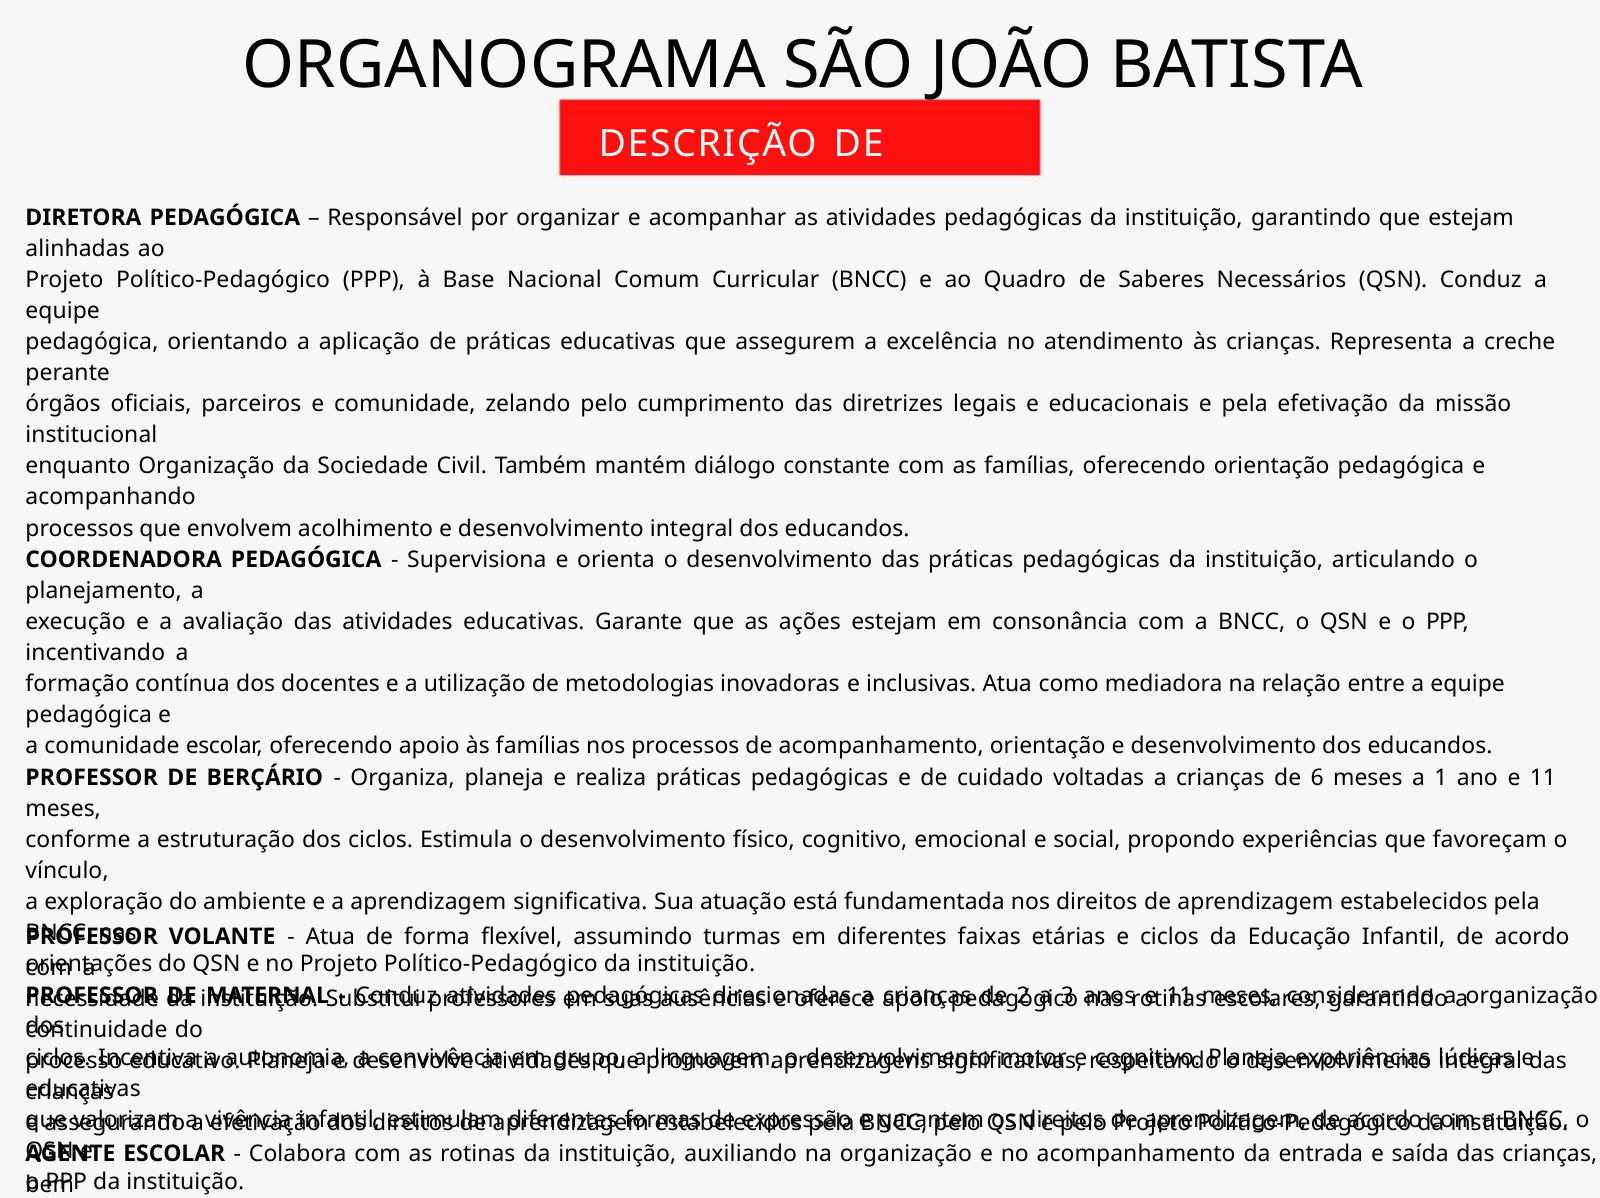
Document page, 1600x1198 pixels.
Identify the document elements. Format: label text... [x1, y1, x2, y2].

text_box DIRETORA PEDAGÓGICA – Responsável por organizar e acompanhar as atividades pedagógicas da instituição, garantindo que estejam alinhadas ao Projeto Político-Pedagógico (PPP), à Base Nacional Comum Curricular (BNCC) e ao Quadro de Saberes Necessários (QSN). Conduz a equipe pedagógica, orientando a aplicação de práticas educativas que assegurem a excelência no atendimento às crianças. Representa a creche perante órgãos oficiais, parceiros e comunidade, zelando pelo cumprimento das diretrizes legais e educacionais e pela efetivação da missão institucional enquanto Organização da Sociedade Civil. Também mantém diálogo constante com as famílias, oferecendo orientação pedagógica e acompanhando processos que envolvem acolhimento e desenvolvimento integral dos educandos. COORDENADORA PEDAGÓGICA - Supervisiona e orienta o desenvolvimento das práticas pedagógicas da instituição, articulando o planejamento, a execução e a avaliação das atividades educativas. Garante que as ações estejam em consonância com a BNCC, o QSN e o PPP, incentivando a formação contínua dos docentes e a utilização de metodologias inovadoras e inclusivas. Atua como mediadora na relação entre a equipe pedagógica e a comunidade escolar, oferecendo apoio às famílias nos processos de acompanhamento, orientação e desenvolvimento dos educandos. PROFESSOR DE BERÇÁRIO - Organiza, planeja e realiza práticas pedagógicas e de cuidado voltadas a crianças de 6 meses a 1 ano e 11 meses, conforme a estruturação dos ciclos. Estimula o desenvolvimento físico, cognitivo, emocional e social, propondo experiências que favoreçam o vínculo, a exploração do ambiente e a aprendizagem significativa. Sua atuação está fundamentada nos direitos de aprendizagem estabelecidos pela BNCC, nas orientações do QSN e no Projeto Político-Pedagógico da instituição. PROFESSOR DE MATERNAL - Conduz atividades pedagógicas direcionadas a crianças de 2 a 3 anos e 11 meses, considerando a organização dos ciclos. Incentiva a autonomia, a convivência em grupo, a linguagem, o desenvolvimento motor e cognitivo. Planeja experiências lúdicas e educativas que valorizam a vivência infantil, estimulam diferentes formas de expressão e garantem os direitos de aprendizagem, de acordo com a BNCC, o QSN e o PPP da instituição. PROFESSOR DE ESTÁGIO (ESTÁGIO I — PRÉ-ESCOLA) - Elabora, organiza e aplica práticas pedagógicas voltadas a crianças de 4 anos a 4 anos e 11 meses, conforme os ciclos definidos pela instituição. Estimula a ampliação de repertórios, o desenvolvimento da linguagem oral e escrita, do raciocínio lógico, da autonomia e das habilidades socioemocionais. Atua de forma planejada na construção de aprendizagens significativas, preparando os educandos para as próximas etapas da Educação Básica. Todas as práticas seguem as diretrizes da BNCC, do QSN e do Projeto Político-Pedagógico, respeitando as particularidades da infância. [25, 198, 1600, 917]
text_box DESCRIÇÃO DE CARGOS [598, 109, 1027, 198]
text_box ORGANOGRAMA SÃO JOÃO BATISTA [242, 16, 1383, 102]
text_box [0, 0, 1600, 1198]
text_box PROFESSOR VOLANTE - Atua de forma flexível, assumindo turmas em diferentes faixas etárias e ciclos da Educação Infantil, de acordo com a necessidade da instituição. Substitui professores em suas ausências e oferece apoio pedagógico nas rotinas escolares, garantindo a continuidade do processo educativo. Planeja e desenvolve atividades que promovem aprendizagens significativas, respeitando o desenvolvimento integral das crianças e assegurando a efetivação dos direitos de aprendizagem estabelecidos pela BNCC, pelo QSN e pelo Projeto Político-Pedagógico da instituição. AGENTE ESCOLAR - Colabora com as rotinas da instituição, auxiliando na organização e no acompanhamento da entrada e saída das crianças, bem como oferecendo apoio logístico à coordenação e à equipe pedagógica. Atua na distribuição de materiais, na organização dos espaços escolares e em atividades administrativas. Também contribui com os processos institucionais voltados às famílias, auxiliando quando necessário na organização de documentos e orientações referentes ao acolhimento e permanência dos educandos. [25, 917, 1600, 1198]
